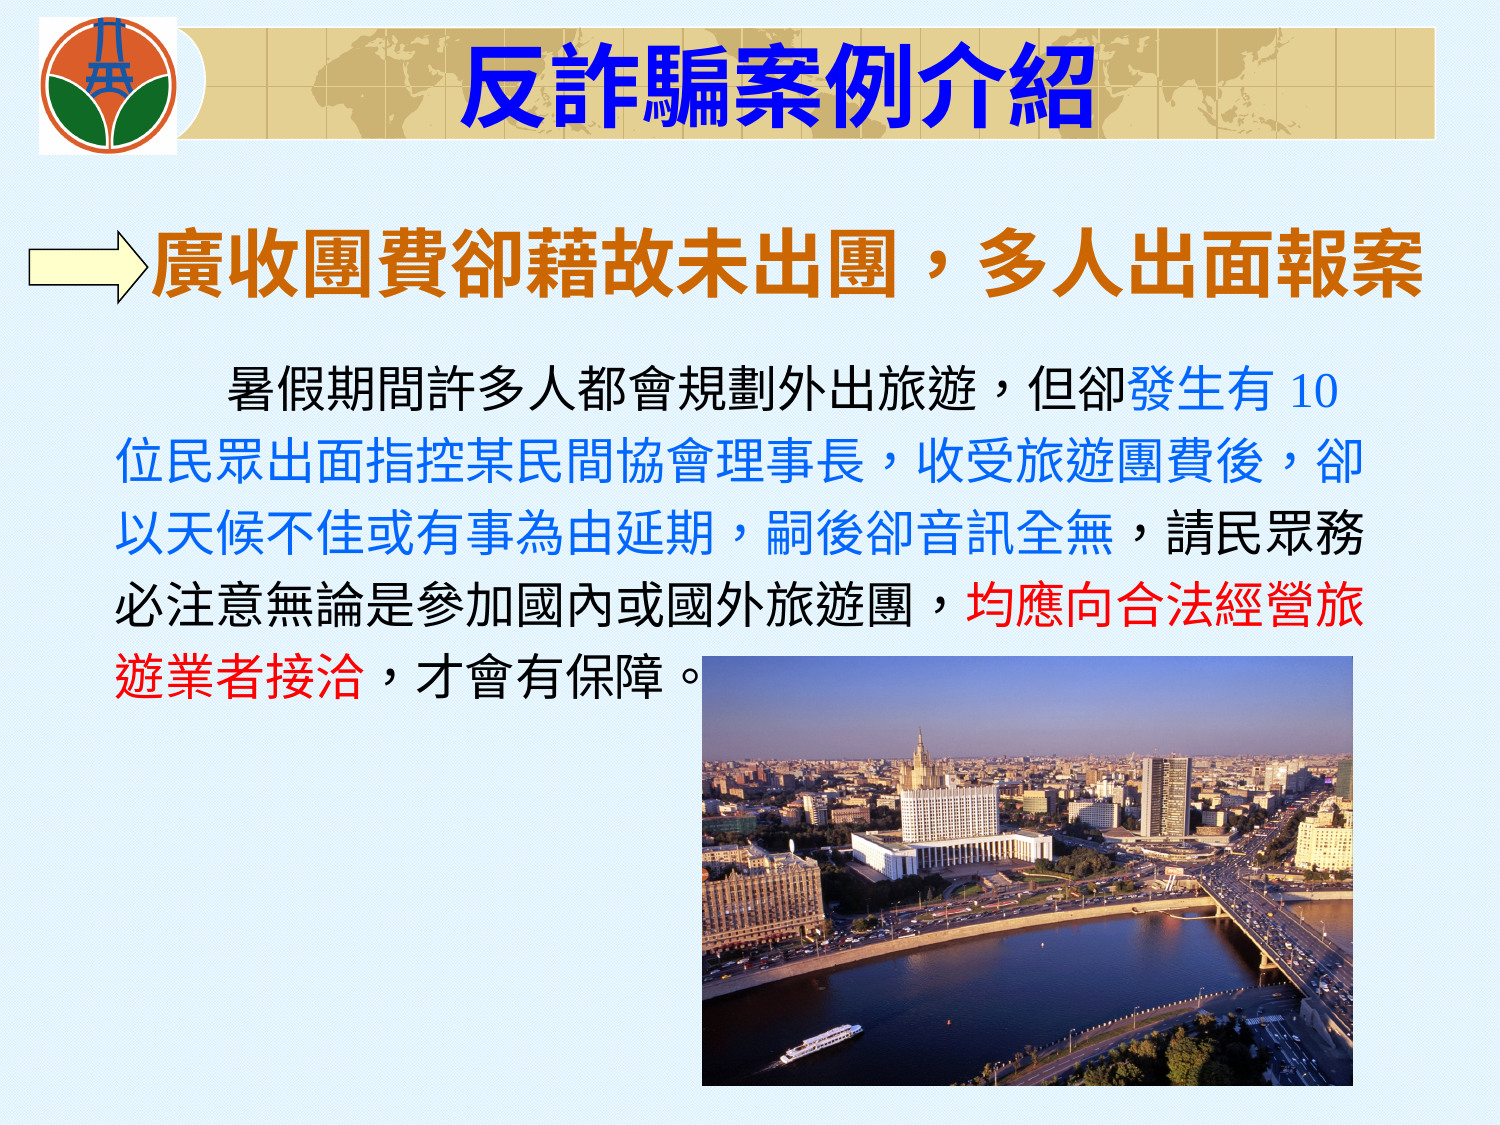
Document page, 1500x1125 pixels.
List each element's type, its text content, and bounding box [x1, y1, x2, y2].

text_box 廣收團費卻藉故未出團，多人出面報案 [135, 196, 1471, 327]
picture [0, 0, 1500, 1125]
text_box [29, 231, 148, 303]
text_box 暑假期間許多人都會規劃外出旅遊，但卻發生有10位民眾出面指控某民間協會理事長，收受旅遊團費後，卻以天候不佳或有事為由延期，嗣後卻音訊全無，請民眾務必注意無論是參加國內或國外旅遊團，均應向合法經營旅遊業者接洽，才會有保障。 [100, 338, 1388, 774]
text_box 反詐騙案例介紹 [442, 19, 1117, 149]
